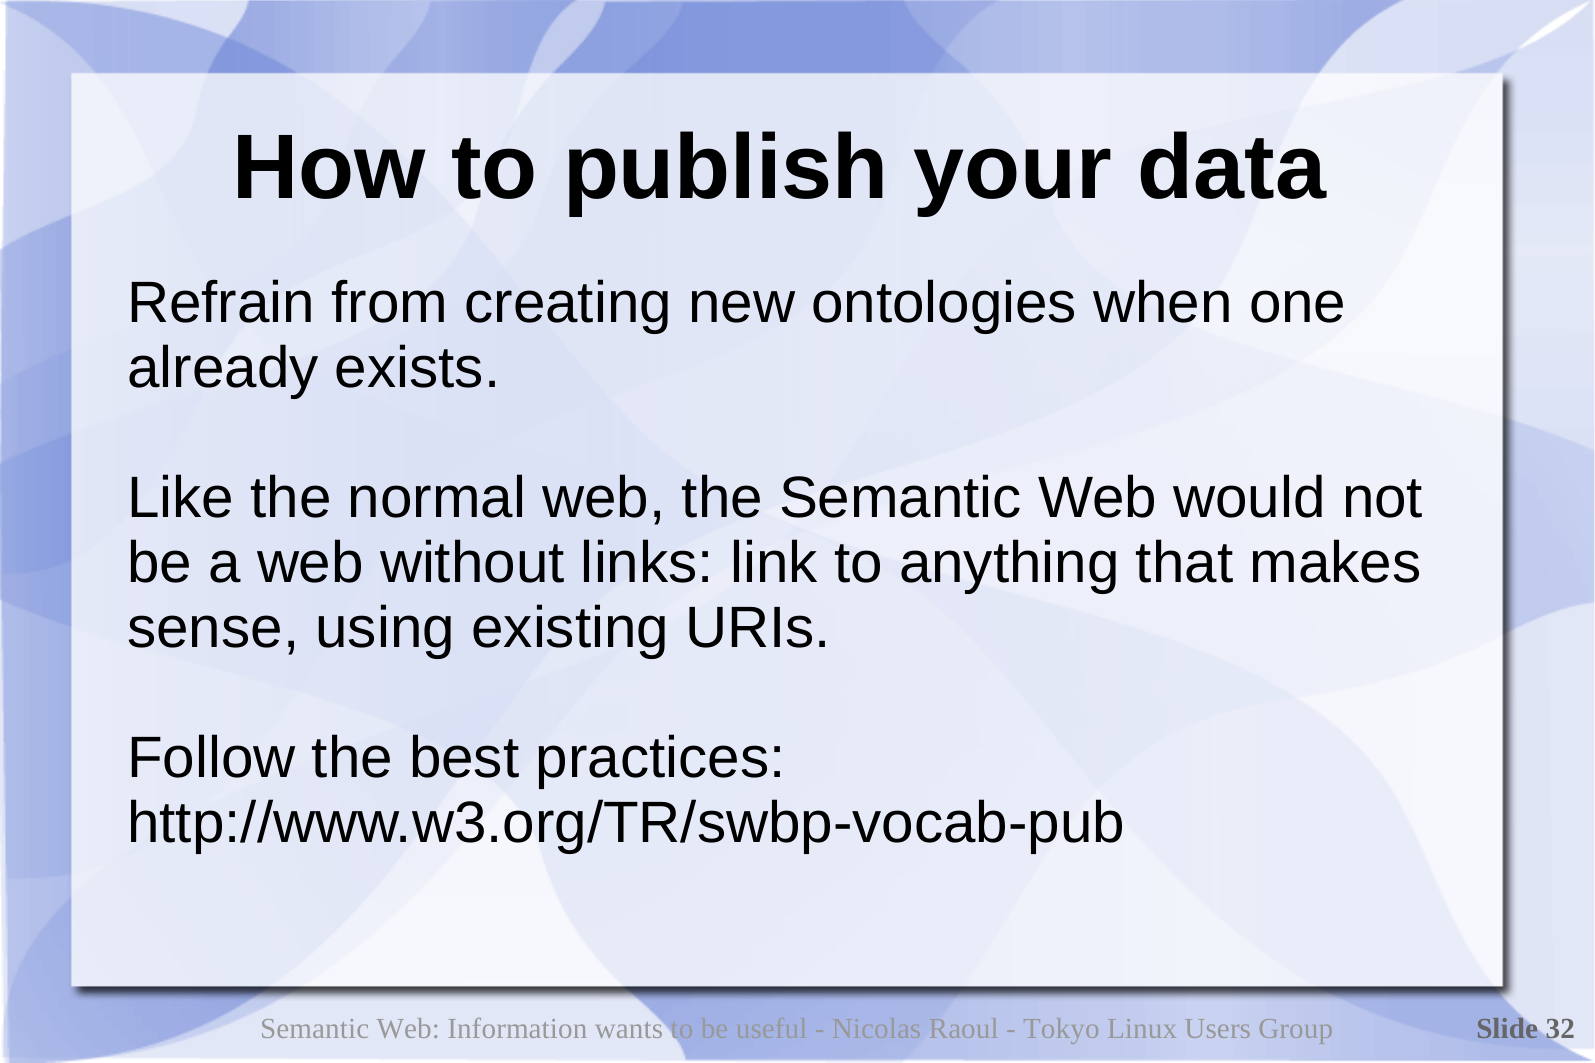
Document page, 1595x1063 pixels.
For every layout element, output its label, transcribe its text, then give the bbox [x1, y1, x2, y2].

title How to publish your data [79, 85, 1481, 248]
picture [0, 0, 1595, 1063]
text_box Refrain from creating new ontologies when one already exists. Like the normal web, the Semantic Web would not be a web without links: link to anything that makes sense, using existing URIs. Follow the best practices: http://www.w3.org/TR/swbp-vocab-pub [112, 262, 1463, 931]
